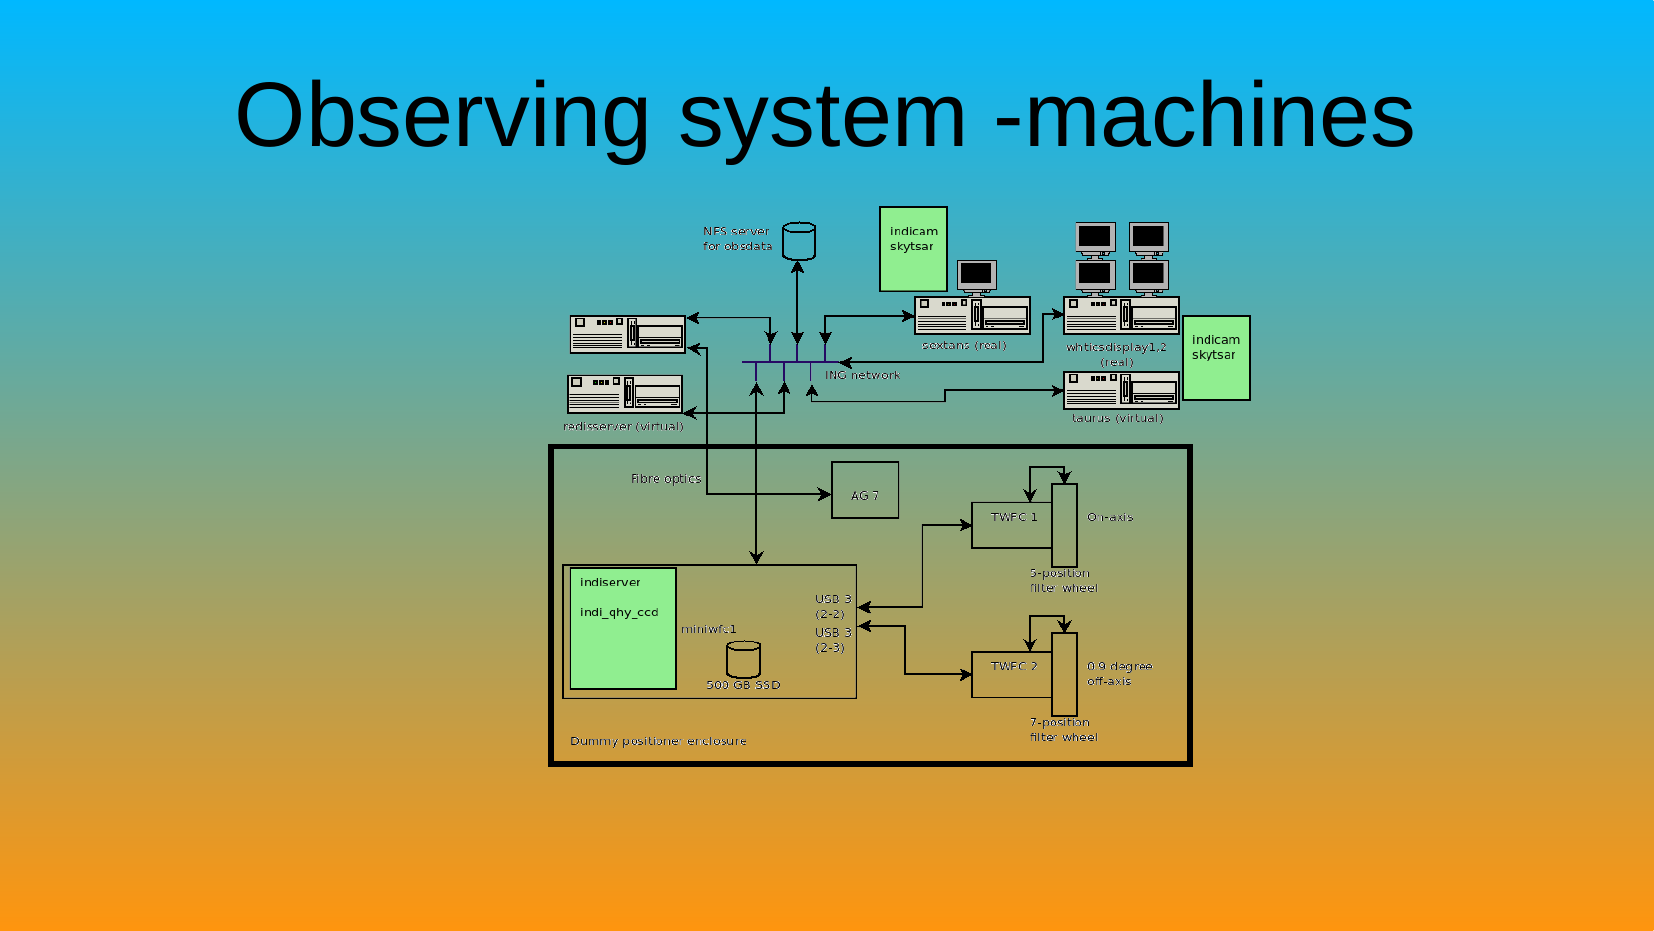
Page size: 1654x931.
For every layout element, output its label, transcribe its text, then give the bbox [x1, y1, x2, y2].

picture [548, 206, 1252, 768]
title Observing system -machines [82, 37, 1571, 193]
